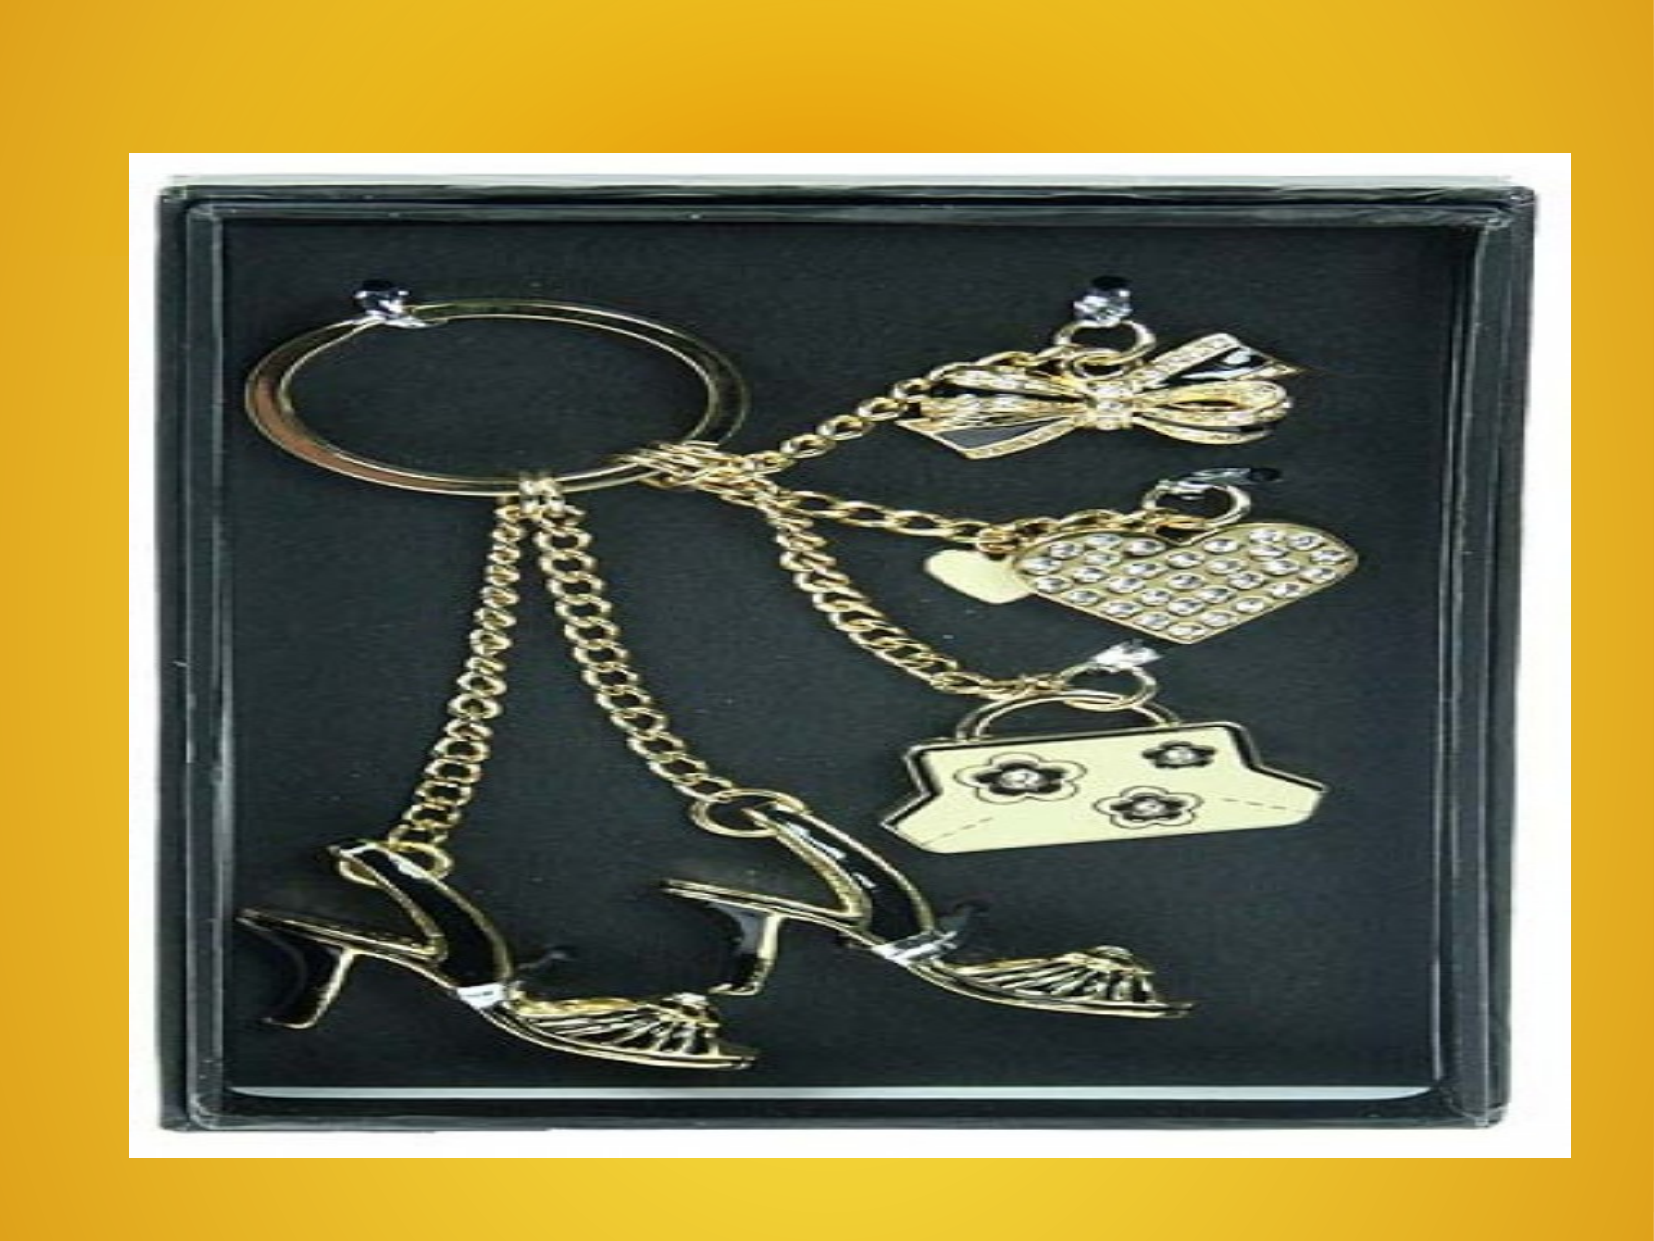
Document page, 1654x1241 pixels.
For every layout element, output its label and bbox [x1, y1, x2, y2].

picture [129, 153, 1571, 1158]
